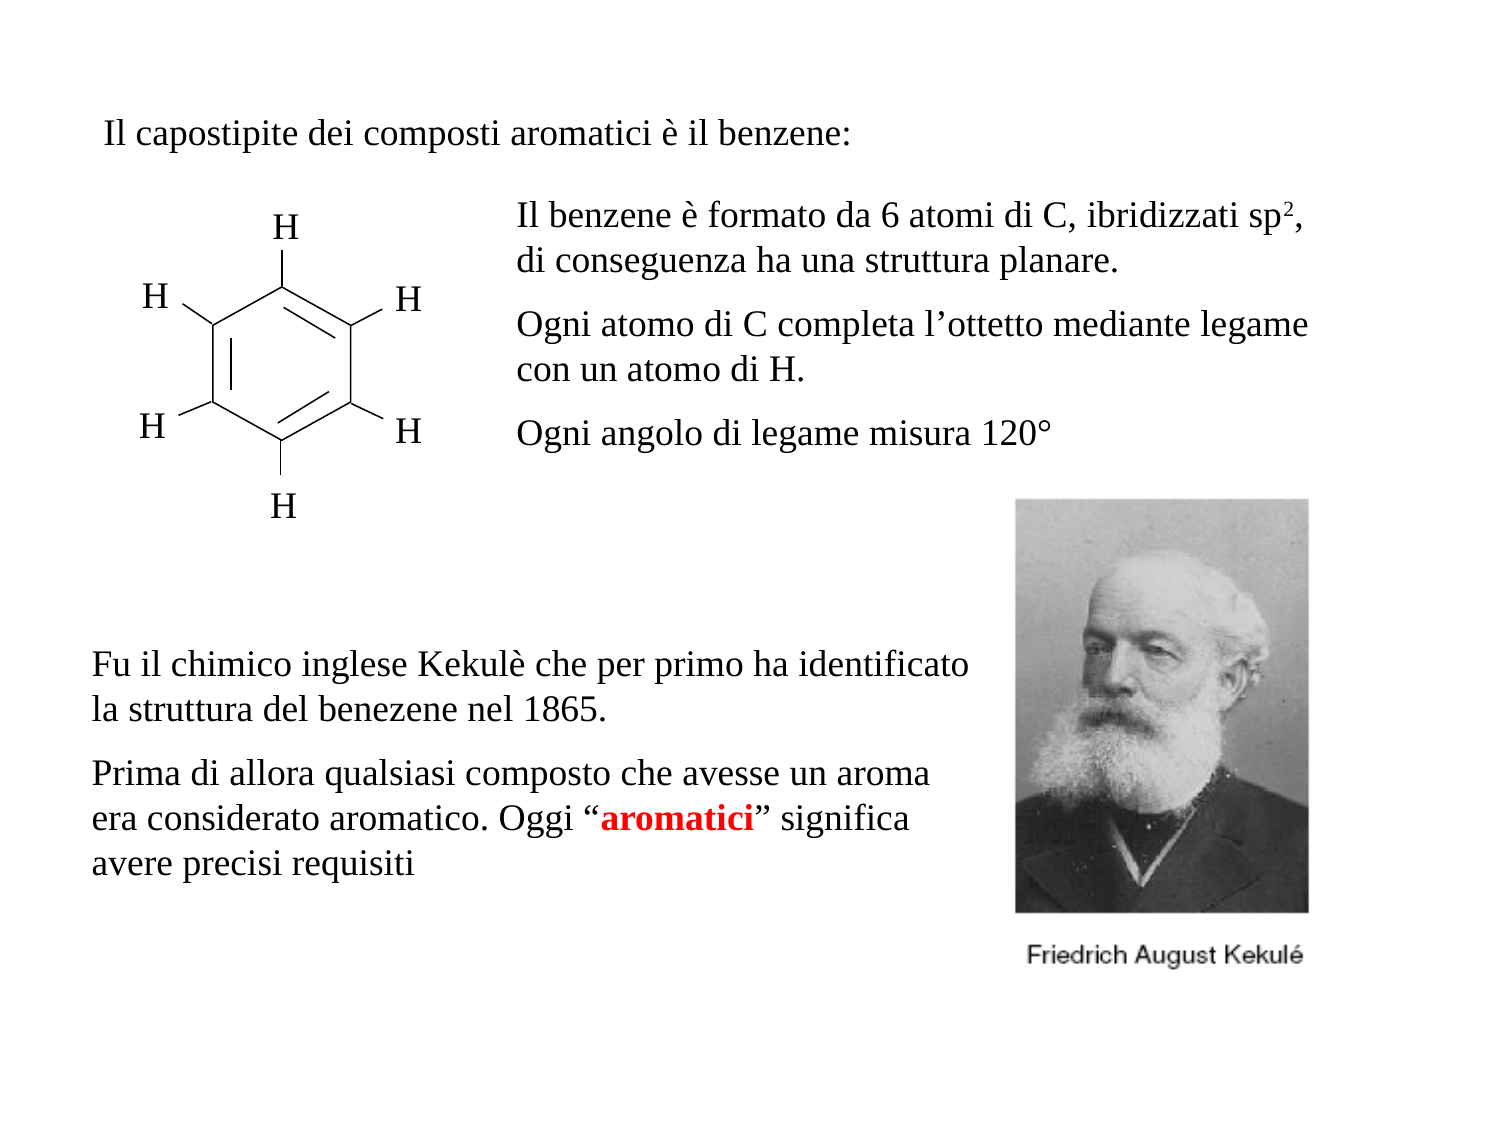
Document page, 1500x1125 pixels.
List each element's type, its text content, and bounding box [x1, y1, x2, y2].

text_box H [380, 266, 452, 327]
text_box Il benzene è formato da 6 atomi di C, ibridizzati sp2, di conseguenza ha una struttura planare. Ogni atomo di C completa l’ottetto mediante legame con un atomo di H. Ogni angolo di legame misura 120° [501, 182, 1353, 461]
text_box Il capostipite dei composti aromatici è il benzene: [88, 100, 916, 161]
text_box H [257, 194, 329, 255]
text_box H [255, 473, 326, 534]
text_box H [127, 263, 198, 324]
text_box H [123, 393, 195, 454]
picture [998, 490, 1329, 994]
text_box H [380, 398, 452, 459]
text_box Fu il chimico inglese Kekulè che per primo ha identificato la struttura del benezene nel 1865. Prima di allora qualsiasi composto che avesse un aroma era considerato aromatico. Oggi “aromatici” significa avere precisi requisiti [76, 631, 987, 891]
